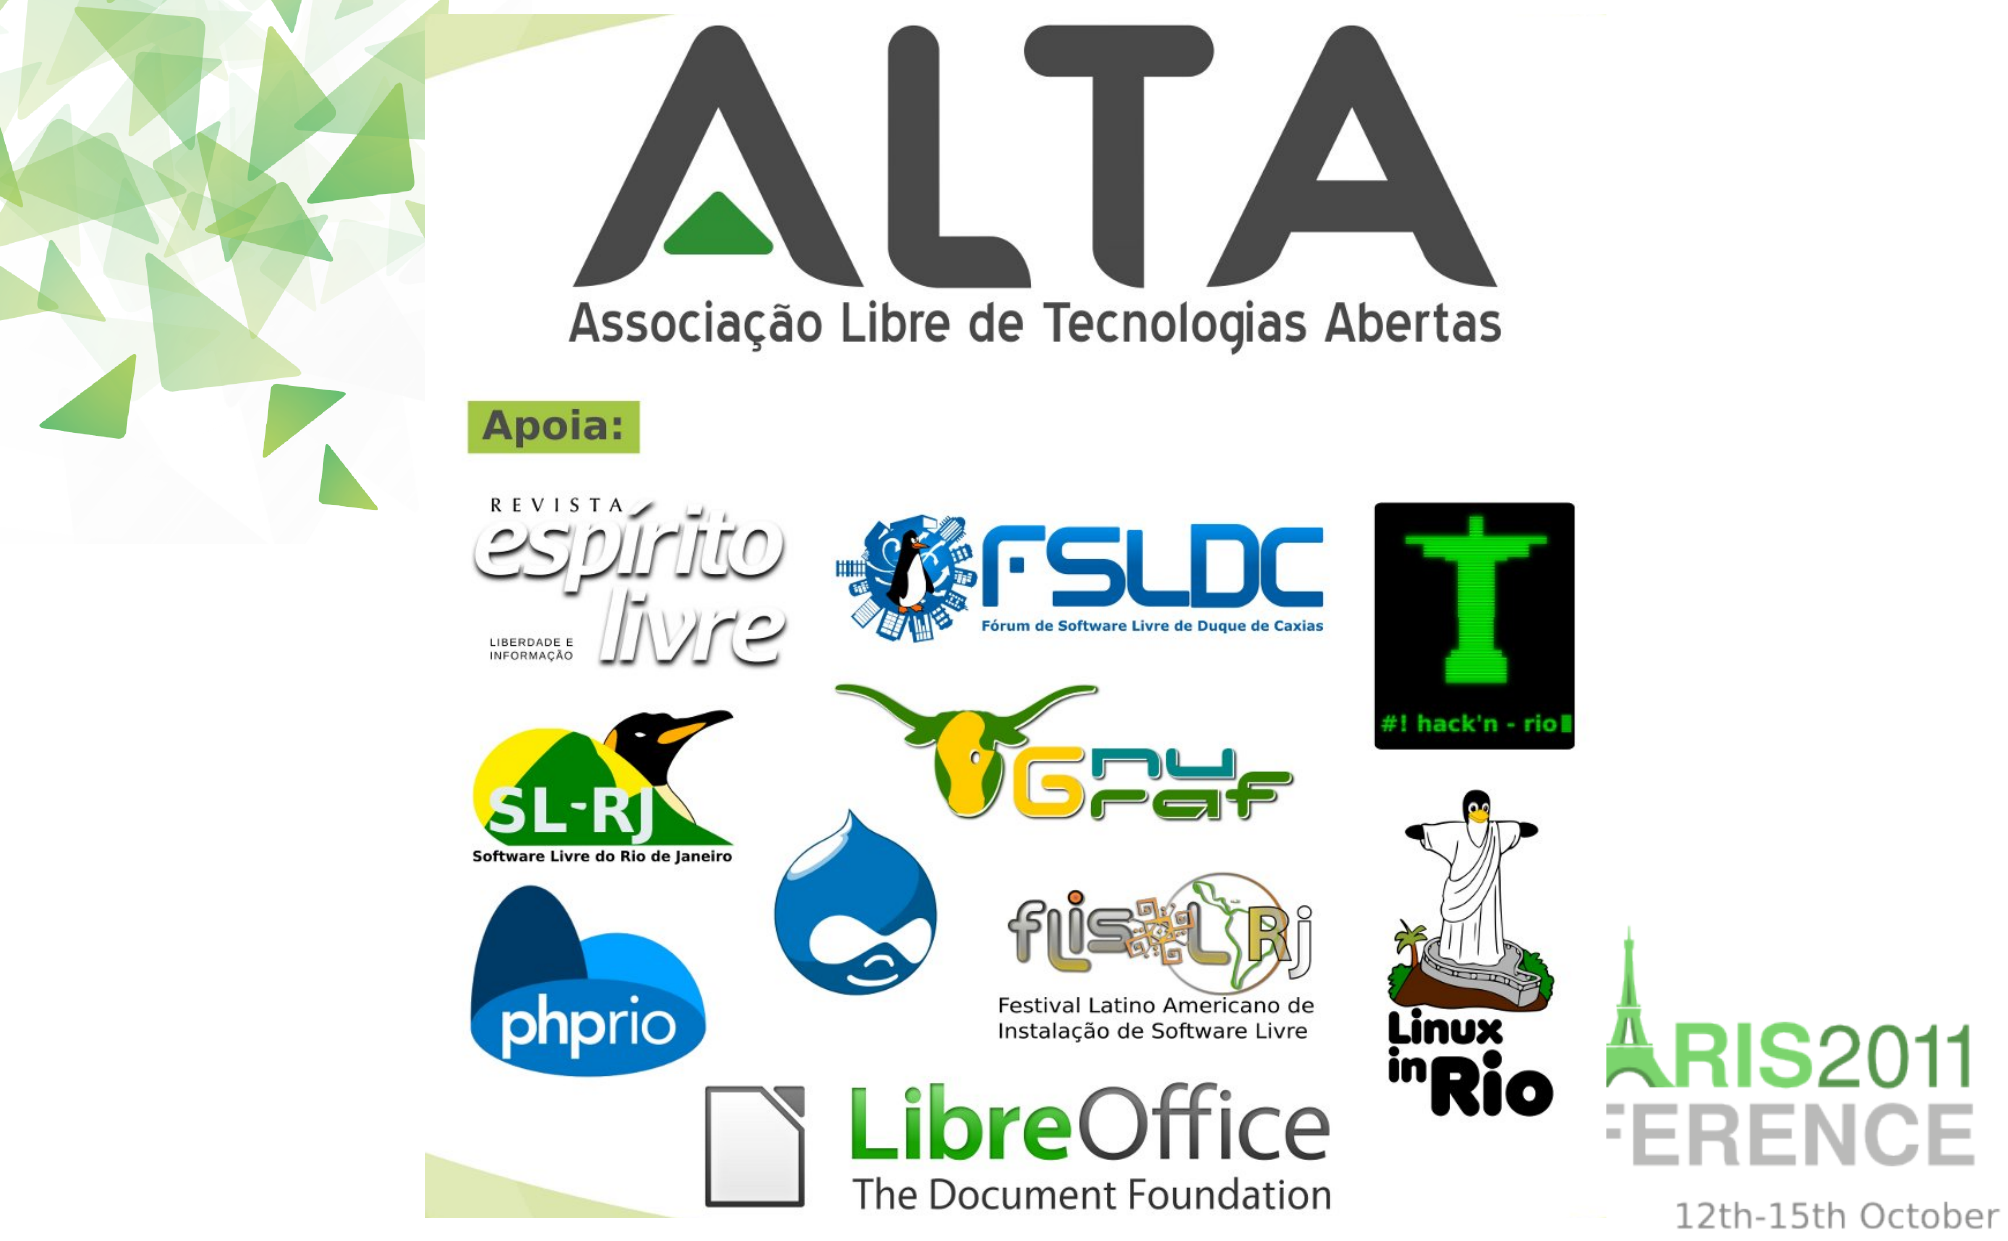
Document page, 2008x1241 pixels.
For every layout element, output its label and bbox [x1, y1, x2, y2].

picture [425, 14, 1607, 1218]
